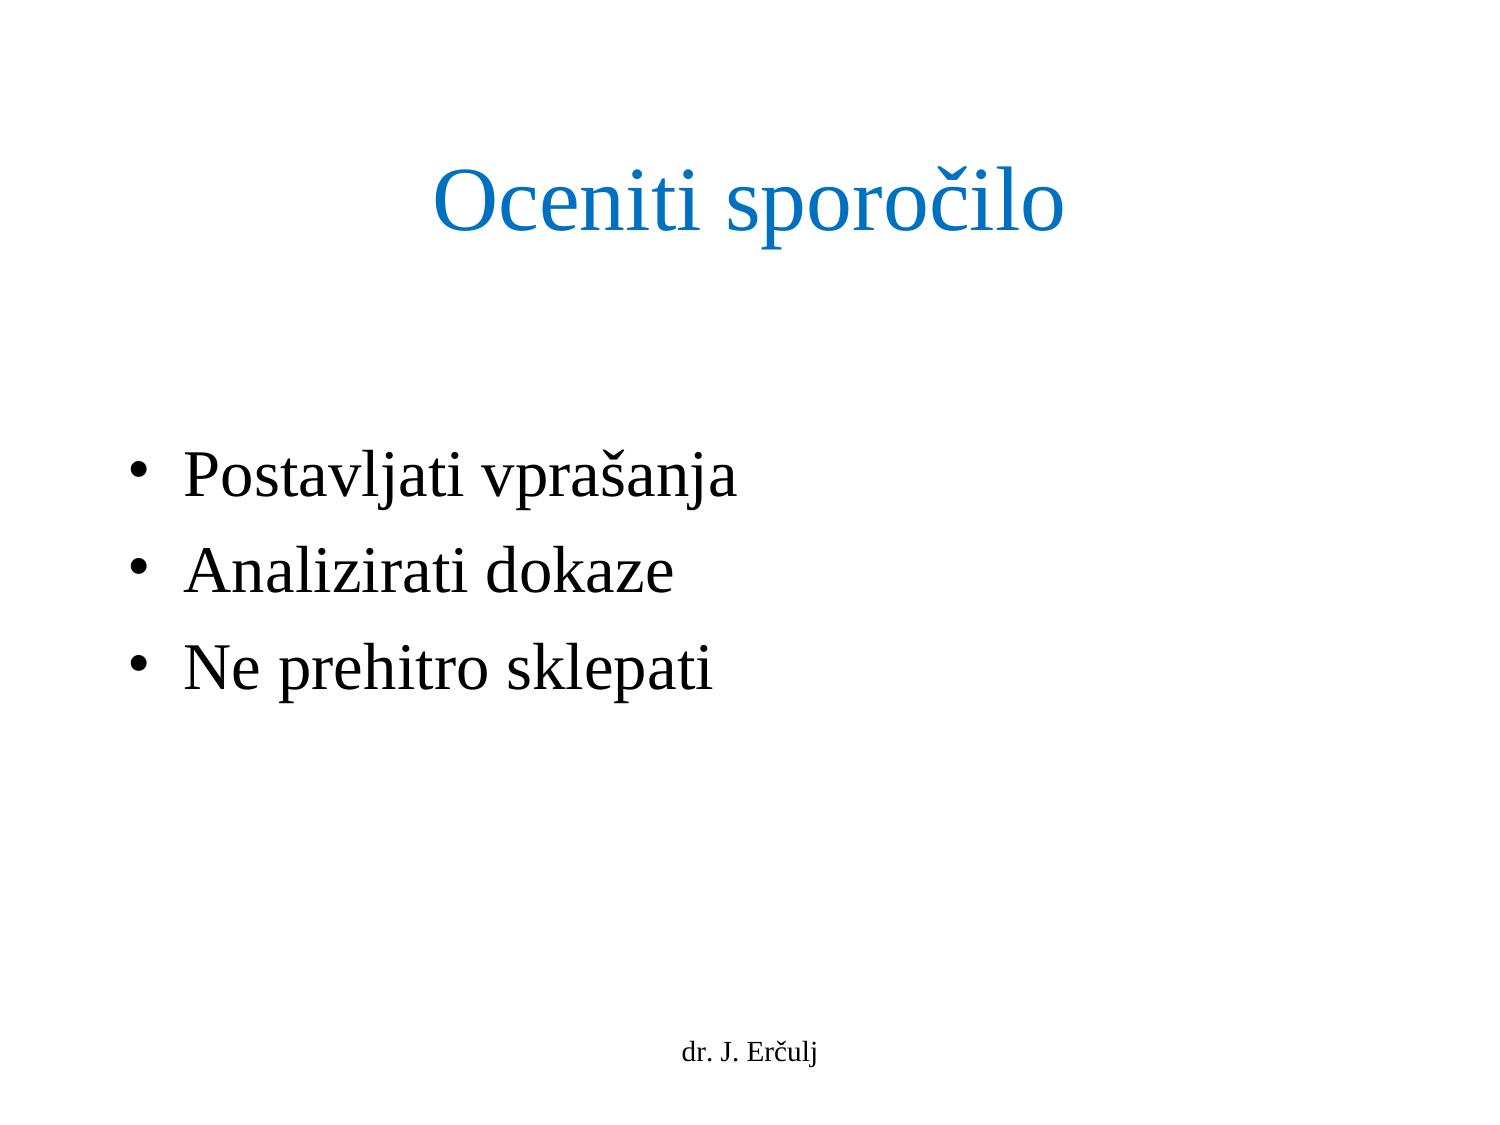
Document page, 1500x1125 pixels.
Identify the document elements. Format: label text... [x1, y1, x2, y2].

title Oceniti sporočilo [112, 99, 1388, 288]
list Postavljati vprašanja Analizirati dokaze Ne prehitro sklepati [112, 324, 1388, 1001]
text_box dr. J. Erčulj [512, 1025, 988, 1101]
